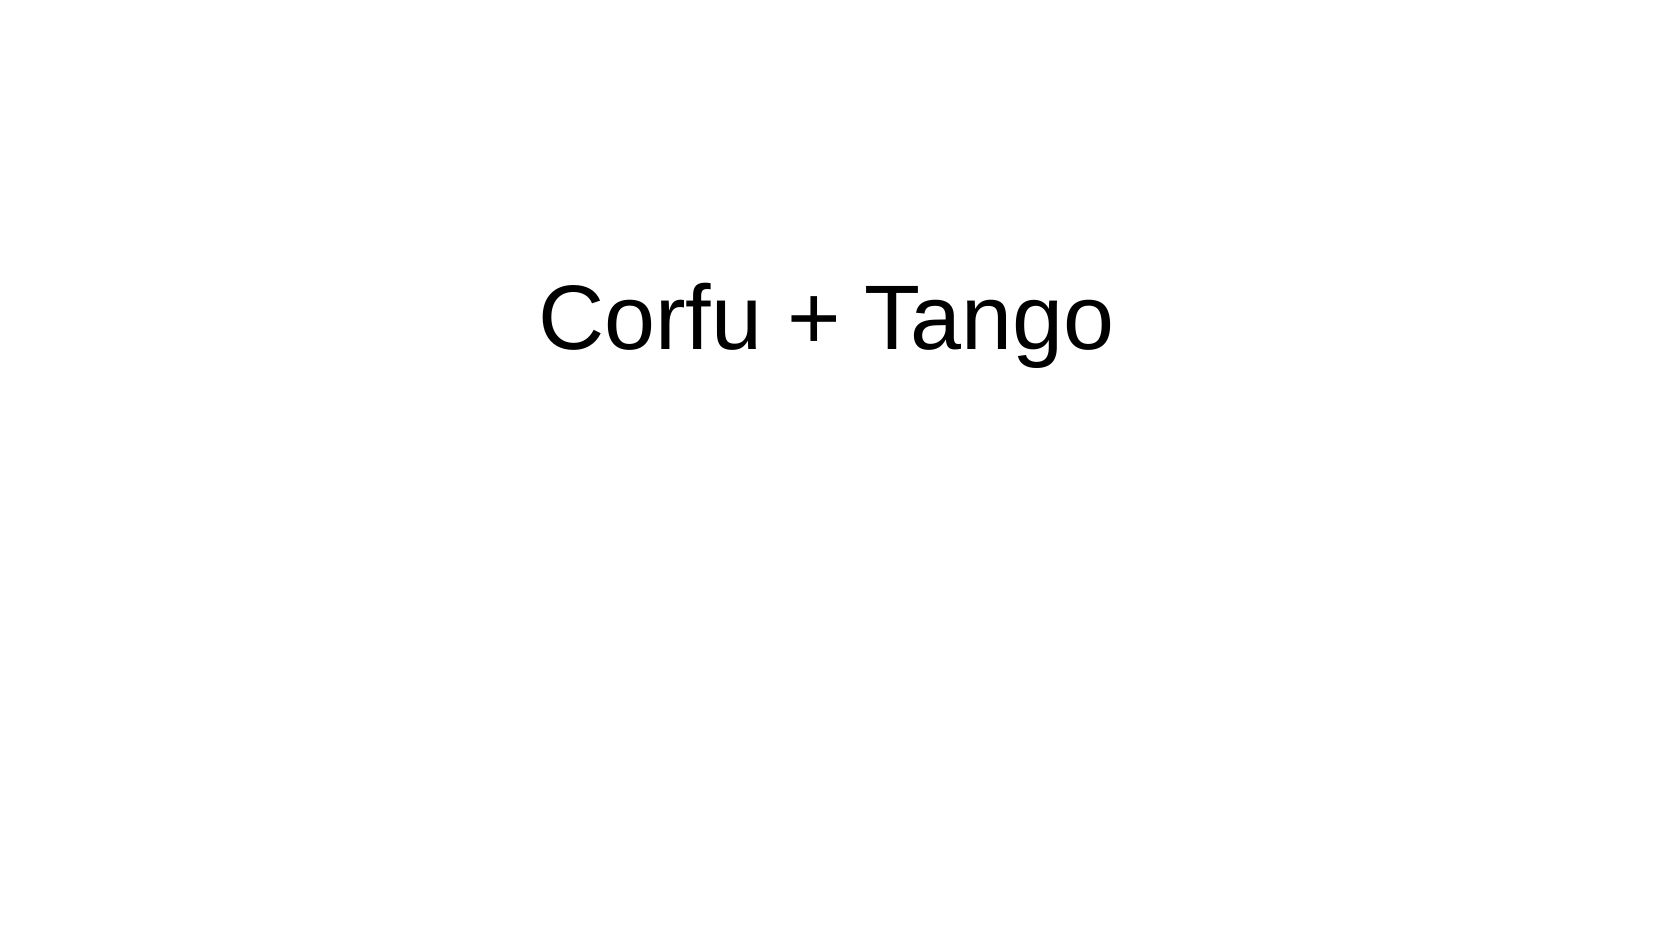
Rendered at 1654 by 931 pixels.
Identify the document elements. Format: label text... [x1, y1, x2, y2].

title Corfu + Tango [82, 240, 1571, 396]
